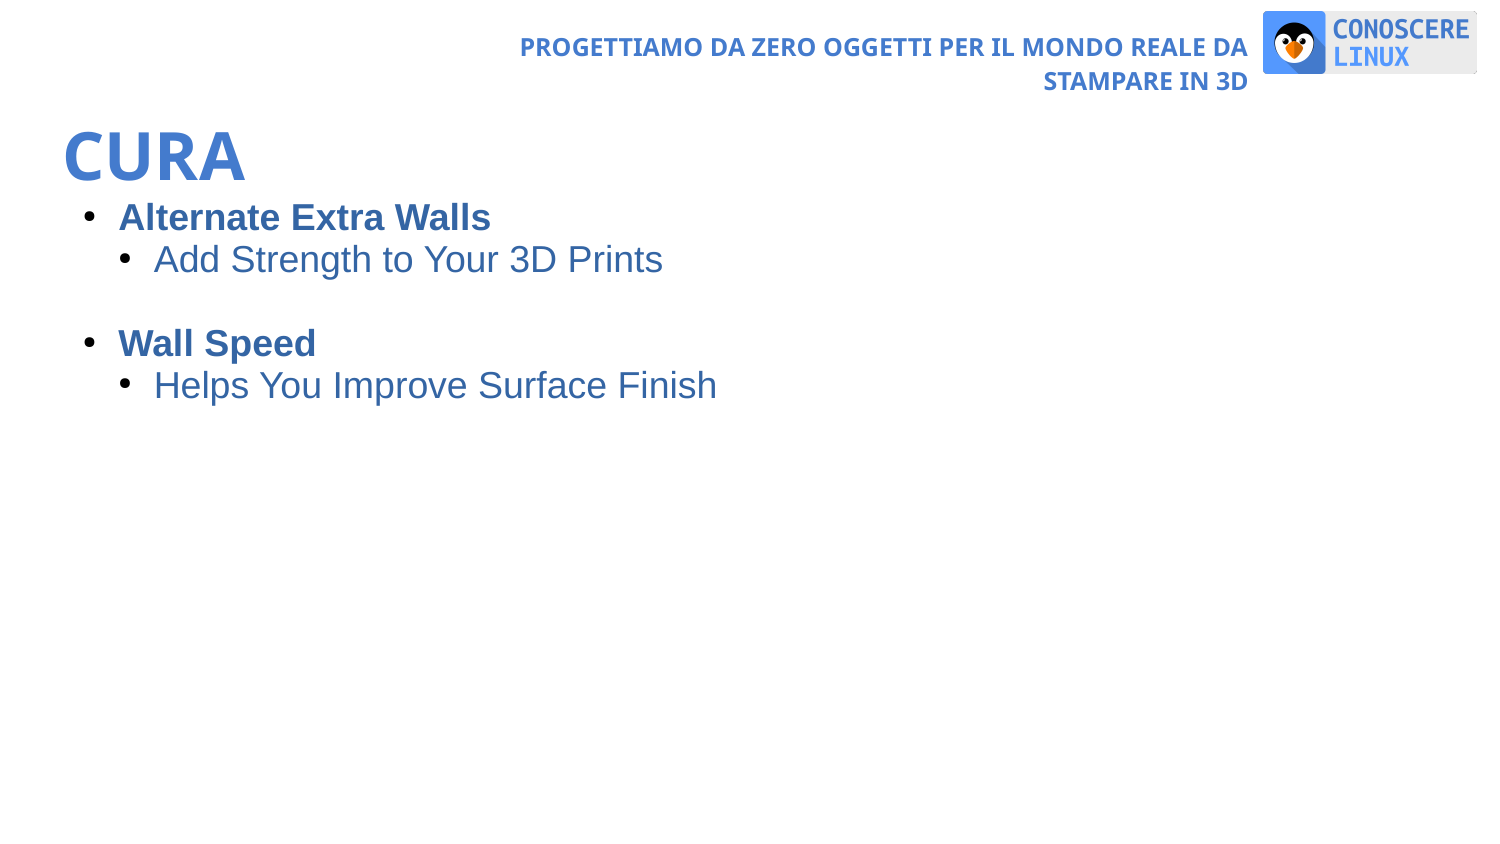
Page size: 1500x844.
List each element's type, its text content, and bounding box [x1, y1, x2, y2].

text_box Alternate Extra Walls Add Strength to Your 3D Prints Wall Speed Helps You Improve Surface Finish [68, 188, 1429, 810]
picture [1263, 11, 1477, 74]
text_box PROGETTIAMO DA ZERO OGGETTI PER IL MONDO REALE DA STAMPARE IN 3D [437, 21, 1264, 91]
text_box CURA [47, 102, 1276, 189]
